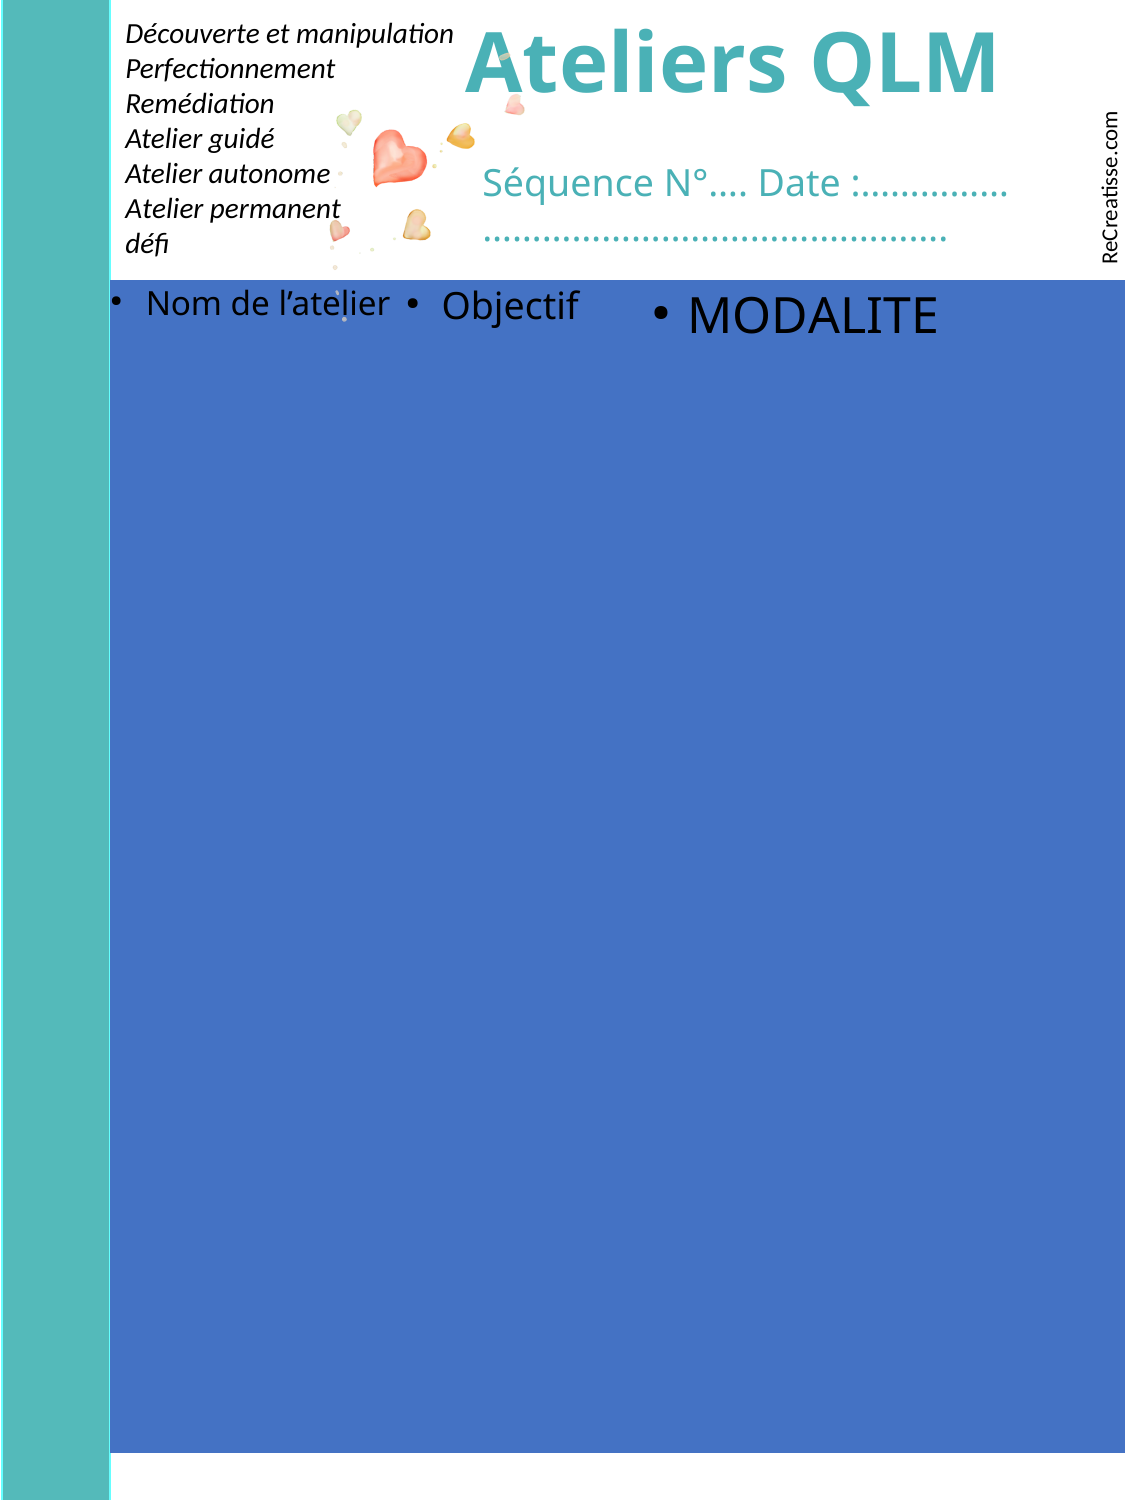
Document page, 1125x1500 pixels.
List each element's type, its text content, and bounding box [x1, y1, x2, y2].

table_cell [406, 1208, 652, 1331]
table_cell [406, 719, 652, 841]
text_box Ateliers QLM [450, 1, 1017, 117]
table_cell [110, 597, 406, 719]
text_box Séquence N°…. Date :…………… …………………………….…………. [525, 152, 1025, 257]
table_cell [406, 964, 652, 1086]
table_cell [652, 964, 1125, 1086]
table_cell [110, 475, 406, 597]
text_box Découverte et manipulation Perfectionnement Remédiation Atelier guidé Atelier autonome Atelier permanent défi [110, 7, 470, 280]
table_cell [652, 1086, 1125, 1208]
table_header Objectif [406, 280, 652, 352]
table_cell [110, 719, 406, 841]
table_cell [110, 1086, 406, 1208]
table_cell [406, 841, 652, 964]
table_cell [652, 1331, 1125, 1453]
table_cell [406, 475, 652, 597]
table_cell [406, 1086, 652, 1208]
table_cell [652, 475, 1125, 597]
table_cell [110, 964, 406, 1086]
table_cell [652, 841, 1125, 964]
table_header Nom de l’atelier [110, 280, 406, 352]
table_cell [110, 841, 406, 964]
table_cell [652, 352, 1125, 475]
table_cell [110, 1331, 406, 1453]
text_box [2, 0, 110, 1500]
table_cell [406, 1331, 652, 1453]
picture [329, 52, 525, 322]
table_cell [406, 352, 652, 475]
table_cell [652, 719, 1125, 841]
table_cell [652, 1208, 1125, 1331]
table_cell [652, 597, 1125, 719]
text_box ReCreatisse.com [1087, 96, 1125, 280]
table_cell [406, 597, 652, 719]
table_cell [110, 1208, 406, 1331]
table_cell [110, 352, 406, 475]
table_header MODALITE [652, 280, 1125, 352]
